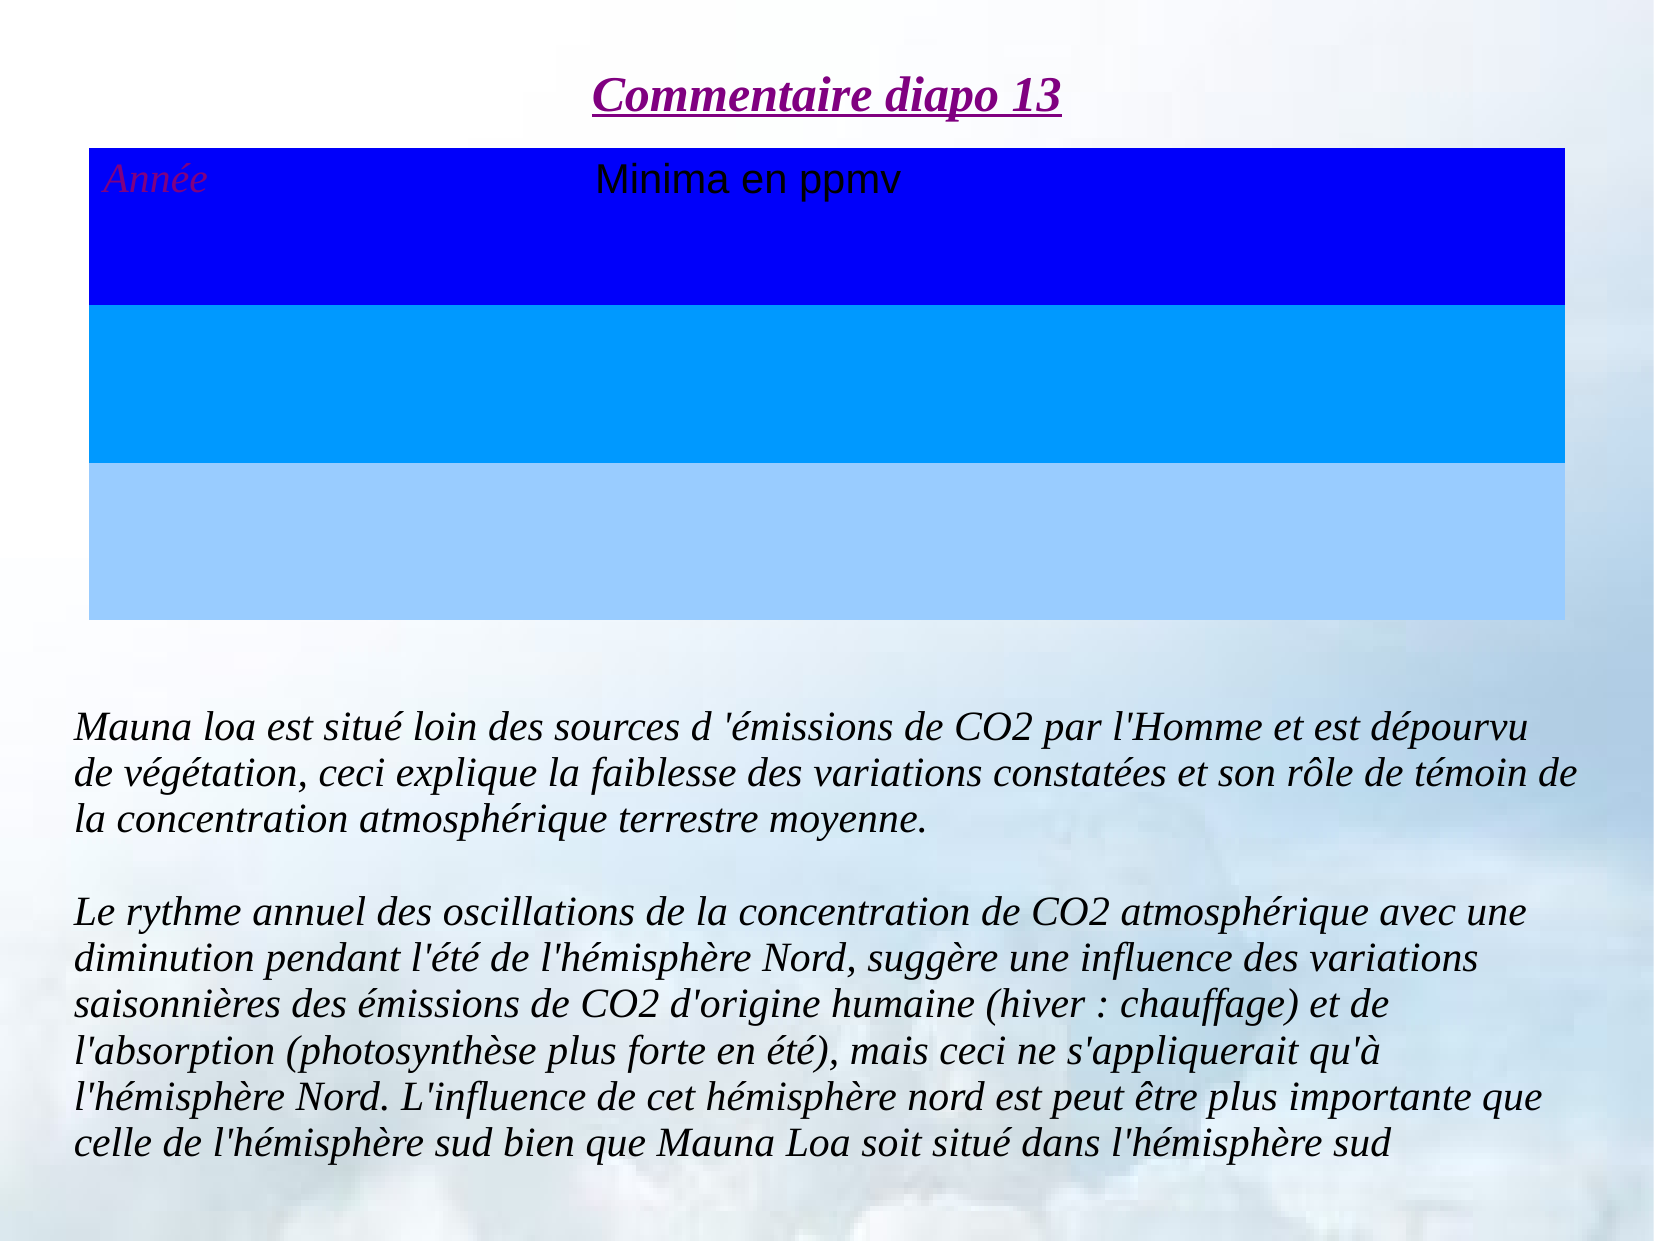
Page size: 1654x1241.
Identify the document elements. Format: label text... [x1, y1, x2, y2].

picture [0, 0, 1654, 1241]
table_cell [1072, 463, 1565, 620]
table_cell [1072, 305, 1565, 463]
table_header Minima en ppmv [581, 148, 1072, 305]
table_header [1072, 148, 1565, 305]
table_cell [89, 305, 581, 463]
table_cell [581, 305, 1072, 463]
text_box Commentaire diapo 13 [88, 59, 1565, 130]
text_box Mauna loa est situé loin des sources d 'émissions de CO2 par l'Homme et est dépourvu de végétation, ceci explique la faiblesse des variations constatées et son rôle de témoin de la concentration atmosphérique terrestre moyenne. Le rythme annuel des oscillations de la concentration de CO2 atmosphérique avec une diminution pendant l'été de l'hémisphère Nord, suggère une influence des variations saisonnières des émissions de CO2 d'origine humaine (hiver : chauffage) et de l'absorption (photosynthèse plus forte en été), mais ceci ne s'appliquerait qu'à l'hémisphère Nord. L'influence de cet hémisphère nord est peut être plus importante que celle de l'hémisphère sud bien que Mauna Loa soit situé dans l'hémisphère sud [59, 649, 1595, 1229]
table_header Année [89, 148, 581, 305]
table_cell [581, 463, 1072, 620]
table_cell [89, 463, 581, 620]
